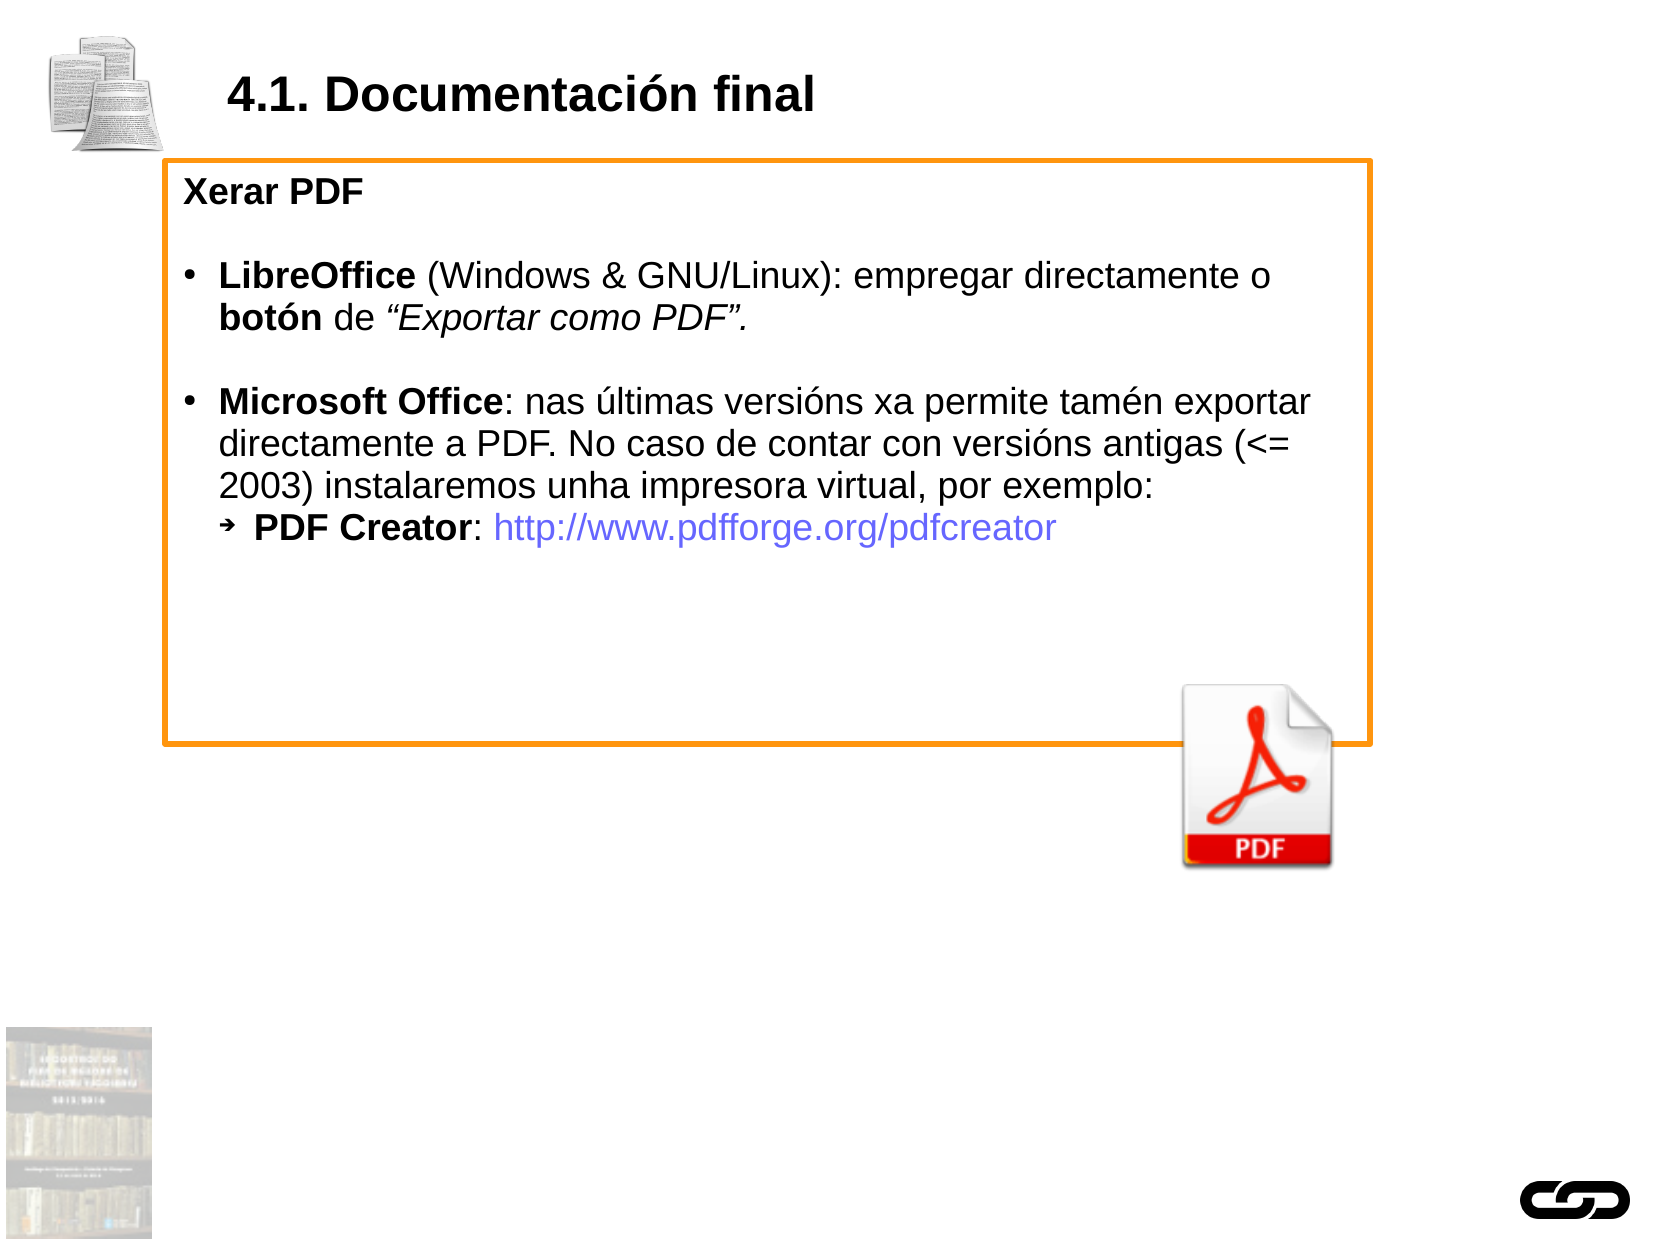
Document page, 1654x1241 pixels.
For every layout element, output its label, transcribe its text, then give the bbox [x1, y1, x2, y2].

text_box 4.1. Documentación final [212, 59, 1075, 130]
picture [1169, 684, 1357, 873]
picture [6, 1027, 152, 1239]
picture [47, 35, 166, 154]
picture [1520, 1181, 1630, 1220]
text_box Xerar PDF LibreOffice (Windows & GNU/Linux): empregar directamente o botón de “Exportar como PDF”. Microsoft Office: nas últimas versións xa permite tamén exportar directamente a PDF. No caso de contar con versións antigas (<= 2003) instalaremos unha impresora virtual, por exemplo: PDF Creator: http://www.pdfforge.org/pdfcreator [165, 160, 1371, 745]
